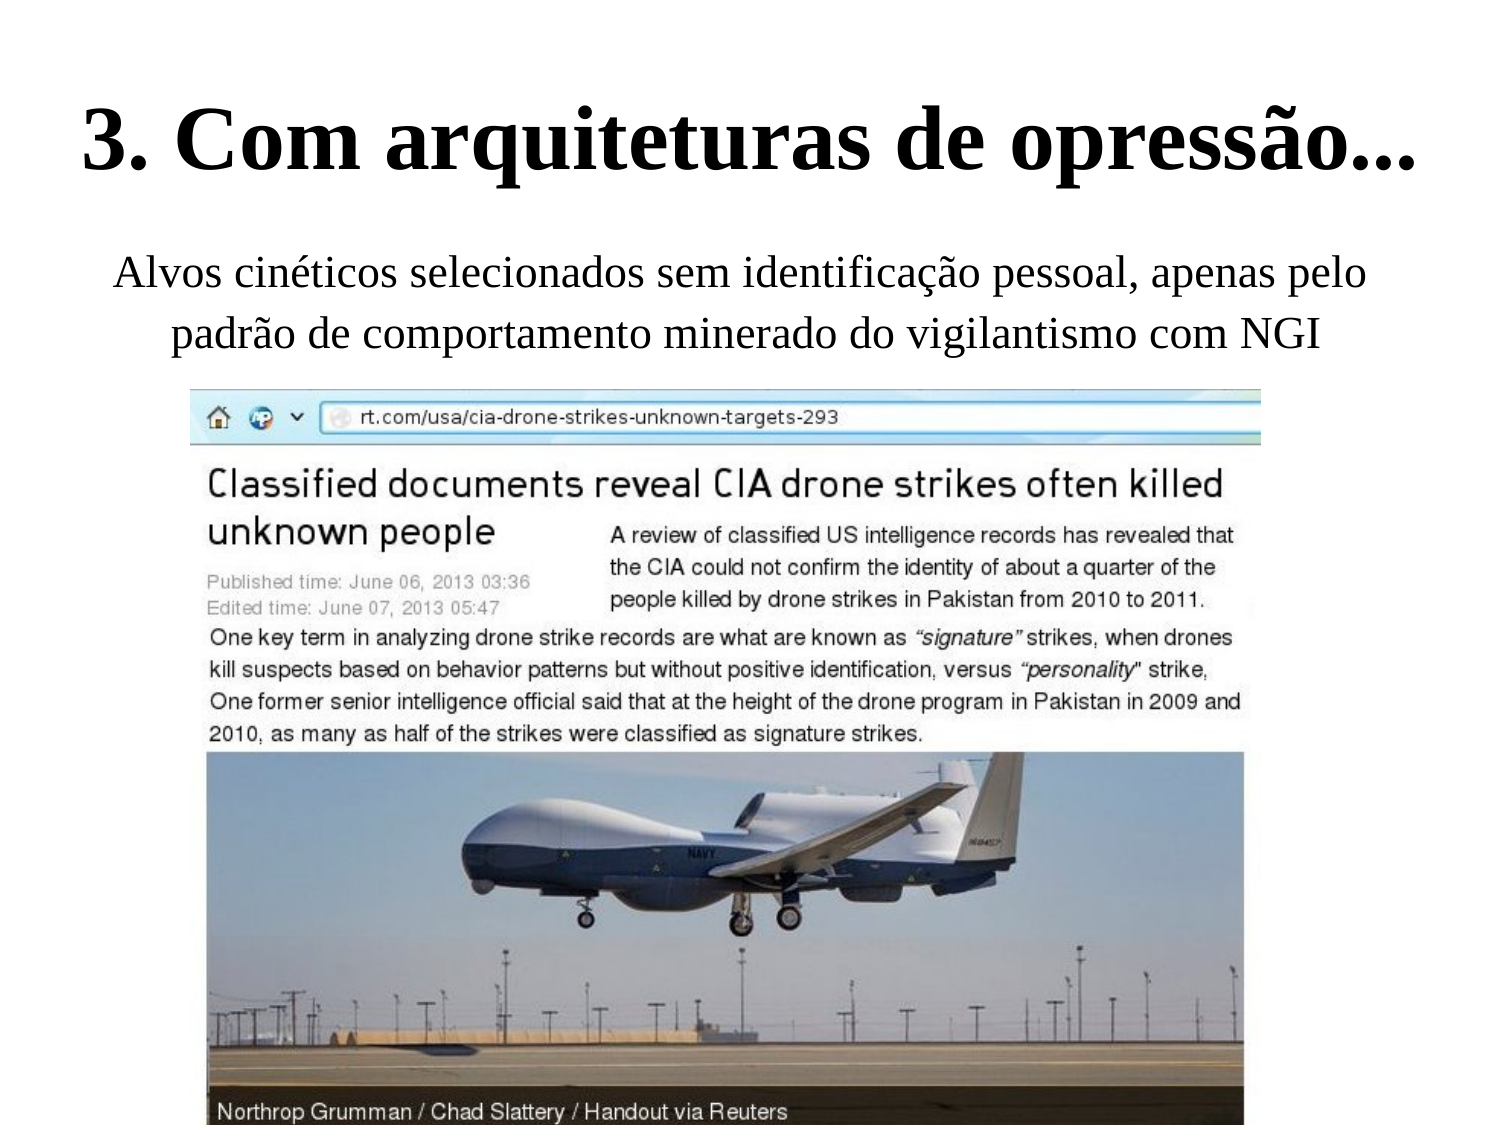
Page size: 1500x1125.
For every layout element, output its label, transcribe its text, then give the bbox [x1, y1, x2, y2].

title 3. Com arquiteturas de opressão... [64, 63, 1438, 214]
text_box Alvos cinéticos selecionados sem identificação pessoal, apenas pelo padrão de comportamento minerado do vigilantismo com NGI [112, 236, 1382, 359]
picture [190, 389, 1261, 1125]
